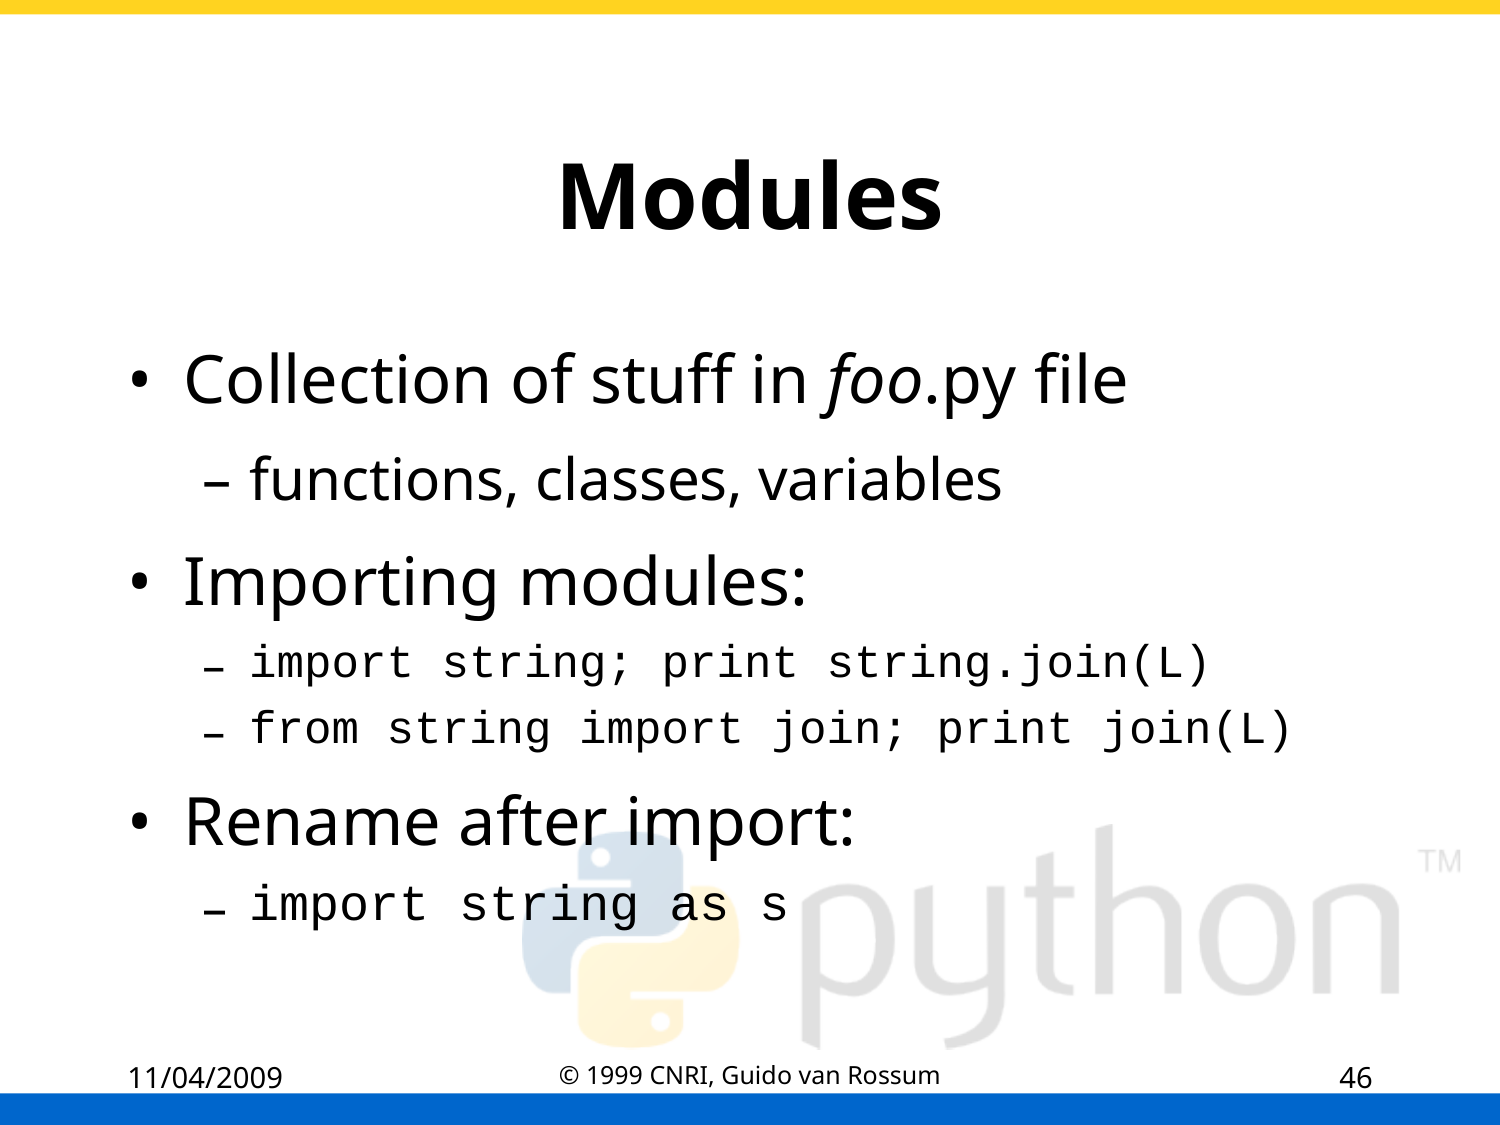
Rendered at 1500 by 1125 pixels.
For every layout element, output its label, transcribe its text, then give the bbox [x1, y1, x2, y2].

title Modules [112, 99, 1388, 288]
list Collection of stuff in foo.py file functions, classes, variables Importing modules: import string; print string.join(L) from string import join; print join(L) Rename after import: import string as s [112, 324, 1388, 1001]
